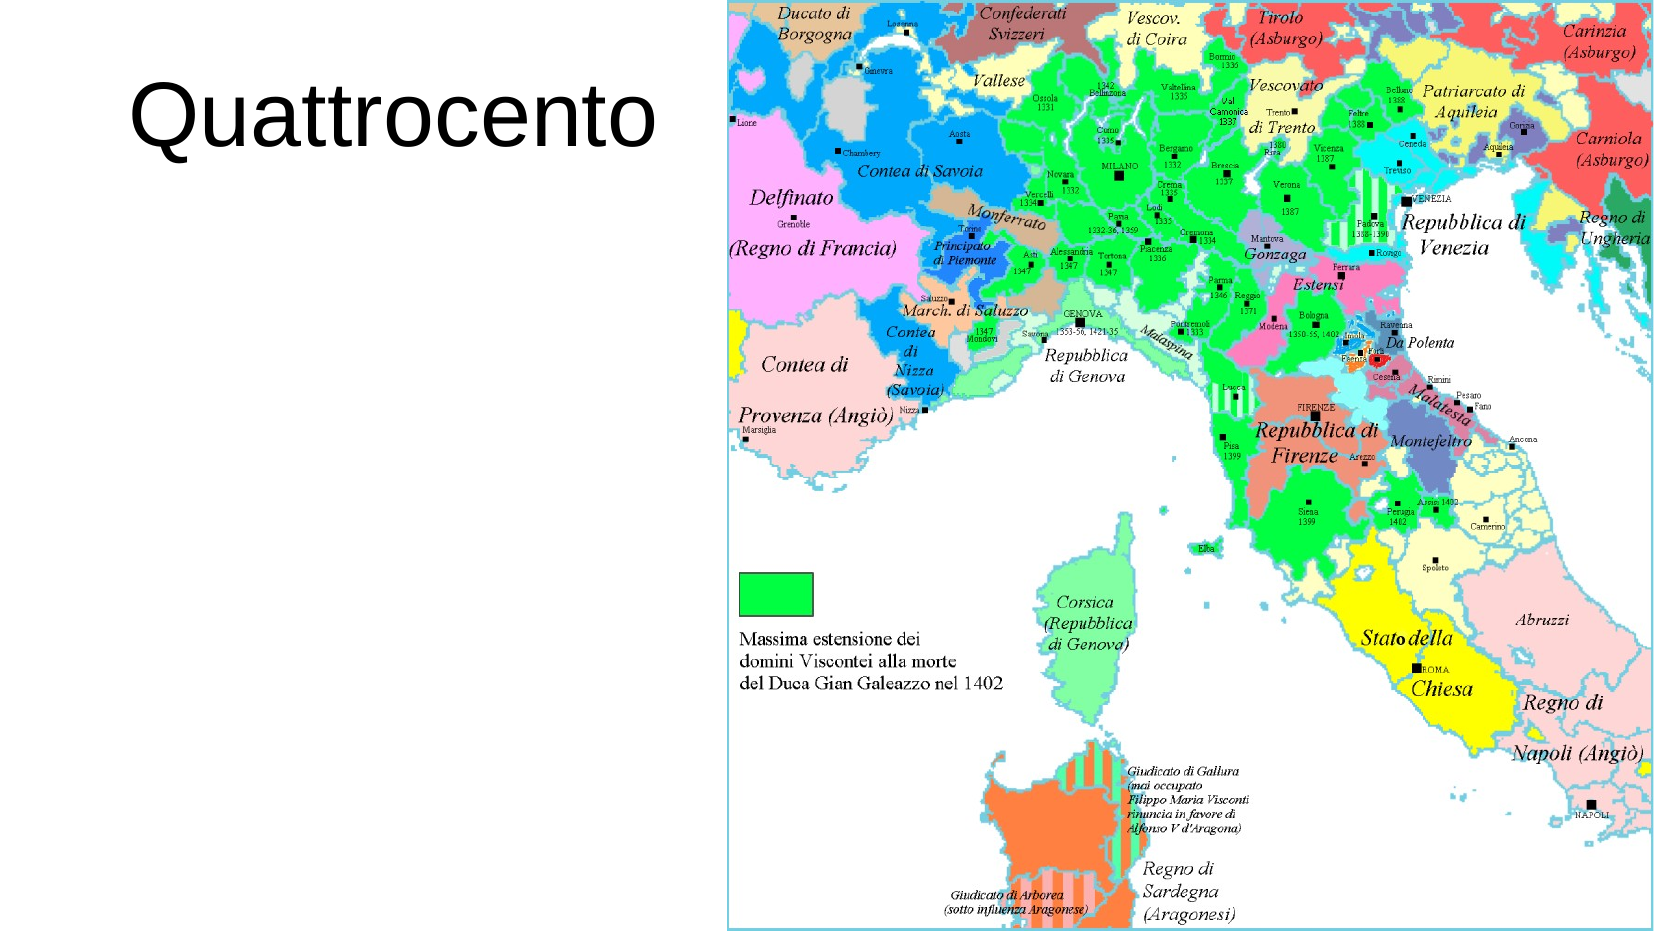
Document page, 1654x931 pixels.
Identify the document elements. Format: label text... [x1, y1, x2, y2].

title Quattrocento [82, 37, 706, 193]
picture [727, 0, 1654, 931]
